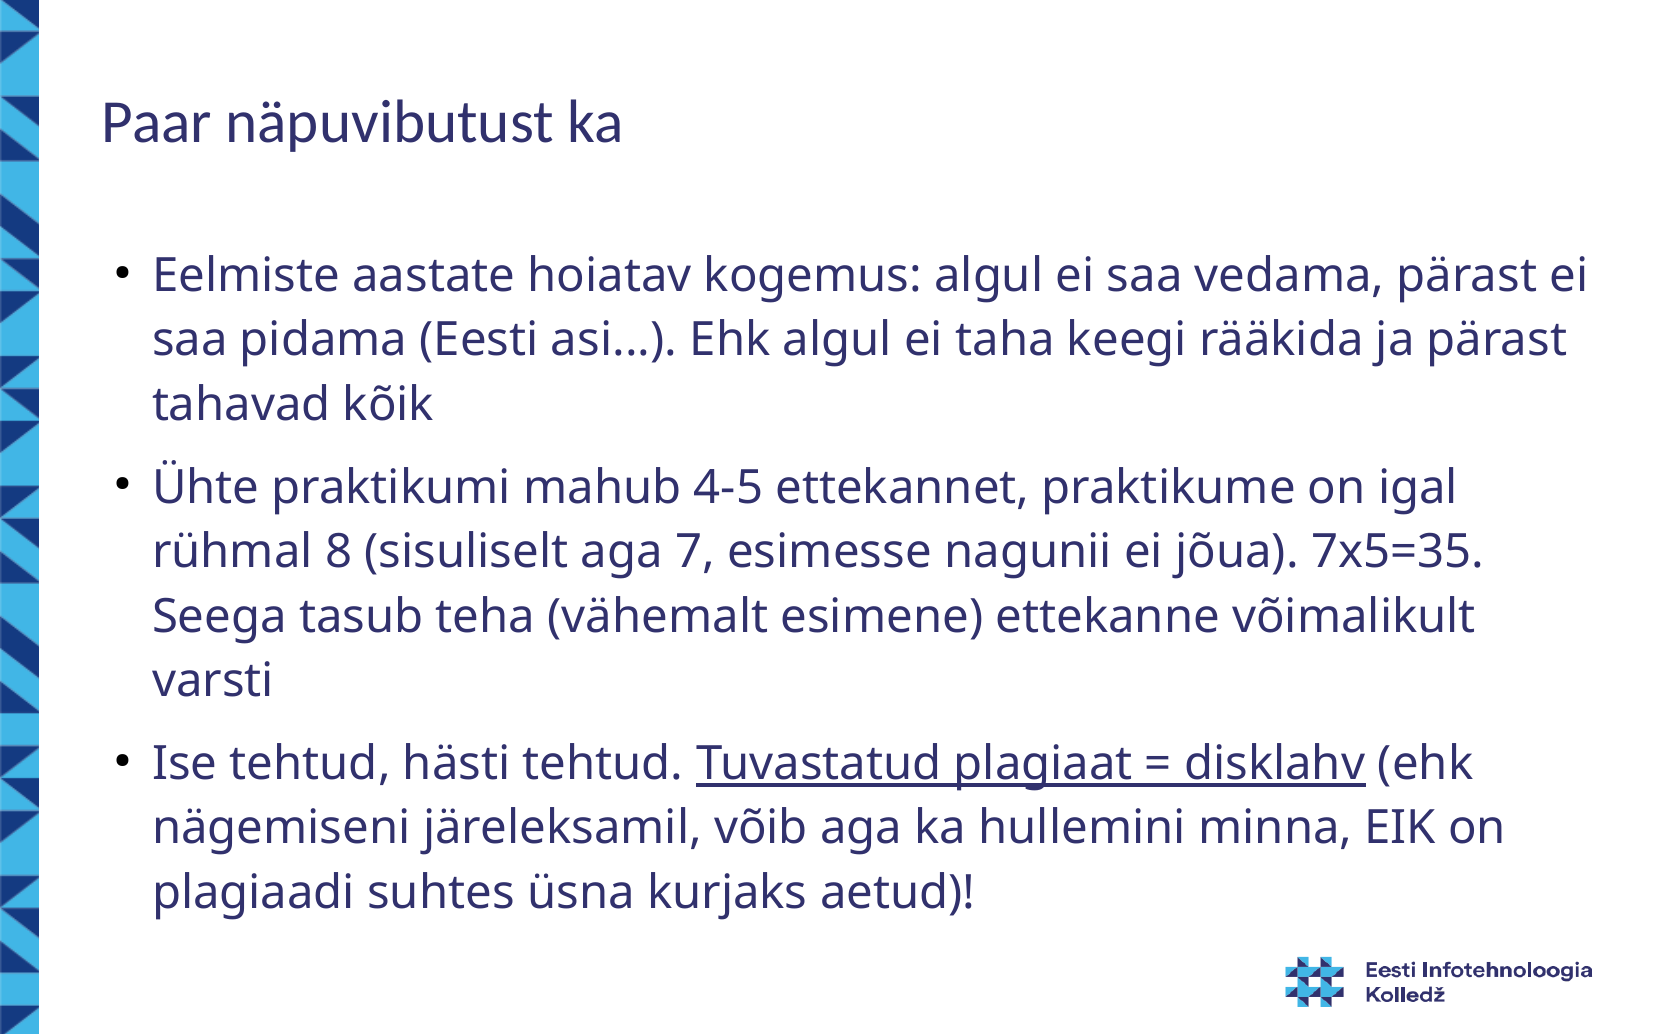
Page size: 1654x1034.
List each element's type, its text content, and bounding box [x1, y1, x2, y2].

title Paar näpuvibutust ka [101, 41, 1224, 214]
list Eelmiste aastate hoiatav kogemus: algul ei saa vedama, pärast ei saa pidama (Eesti asi...). Ehk algul ei taha keegi rääkida ja pärast tahavad kõik Ühte praktikumi mahub 4-5 ettekannet, praktikume on igal rühmal 8 (sisuliselt aga 7, esimesse nagunii ei jõua). 7x5=35. Seega tasub teha (vähemalt esimene) ettekanne võimalikult varsti Ise tehtud, hästi tehtud. Tuvastatud plagiaat = disklahv (ehk nägemiseni järeleksamil, võib aga ka hullemini minna, EIK on plagiaadi suhtes üsna kurjaks aetud)! [101, 241, 1591, 924]
